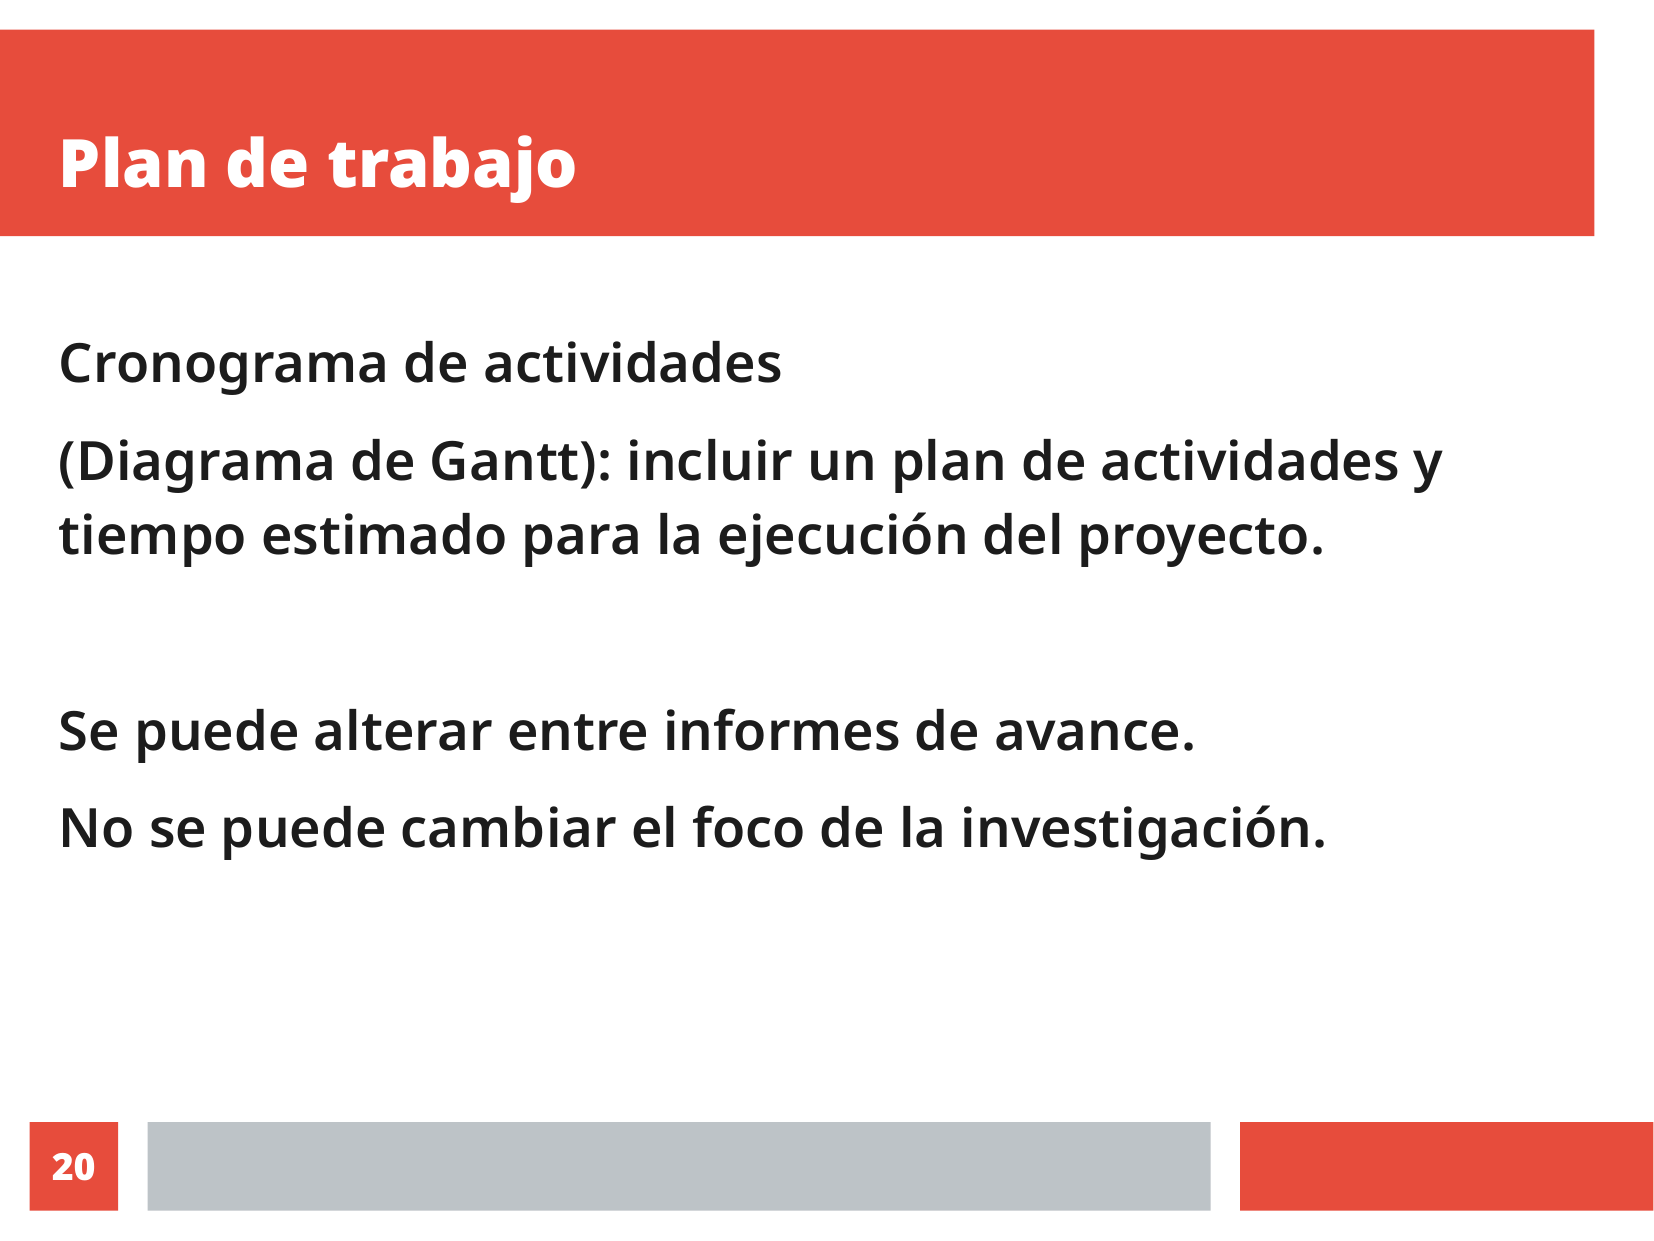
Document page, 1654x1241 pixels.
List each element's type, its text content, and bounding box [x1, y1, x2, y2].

title Plan de trabajo [59, 59, 1595, 207]
list Cronograma de actividades (Diagrama de Gantt): incluir un plan de actividades y tiempo estimado para la ejecución del proyecto. Se puede alterar entre informes de avance. No se puede cambiar el foco de la investigación. [59, 324, 1565, 1093]
